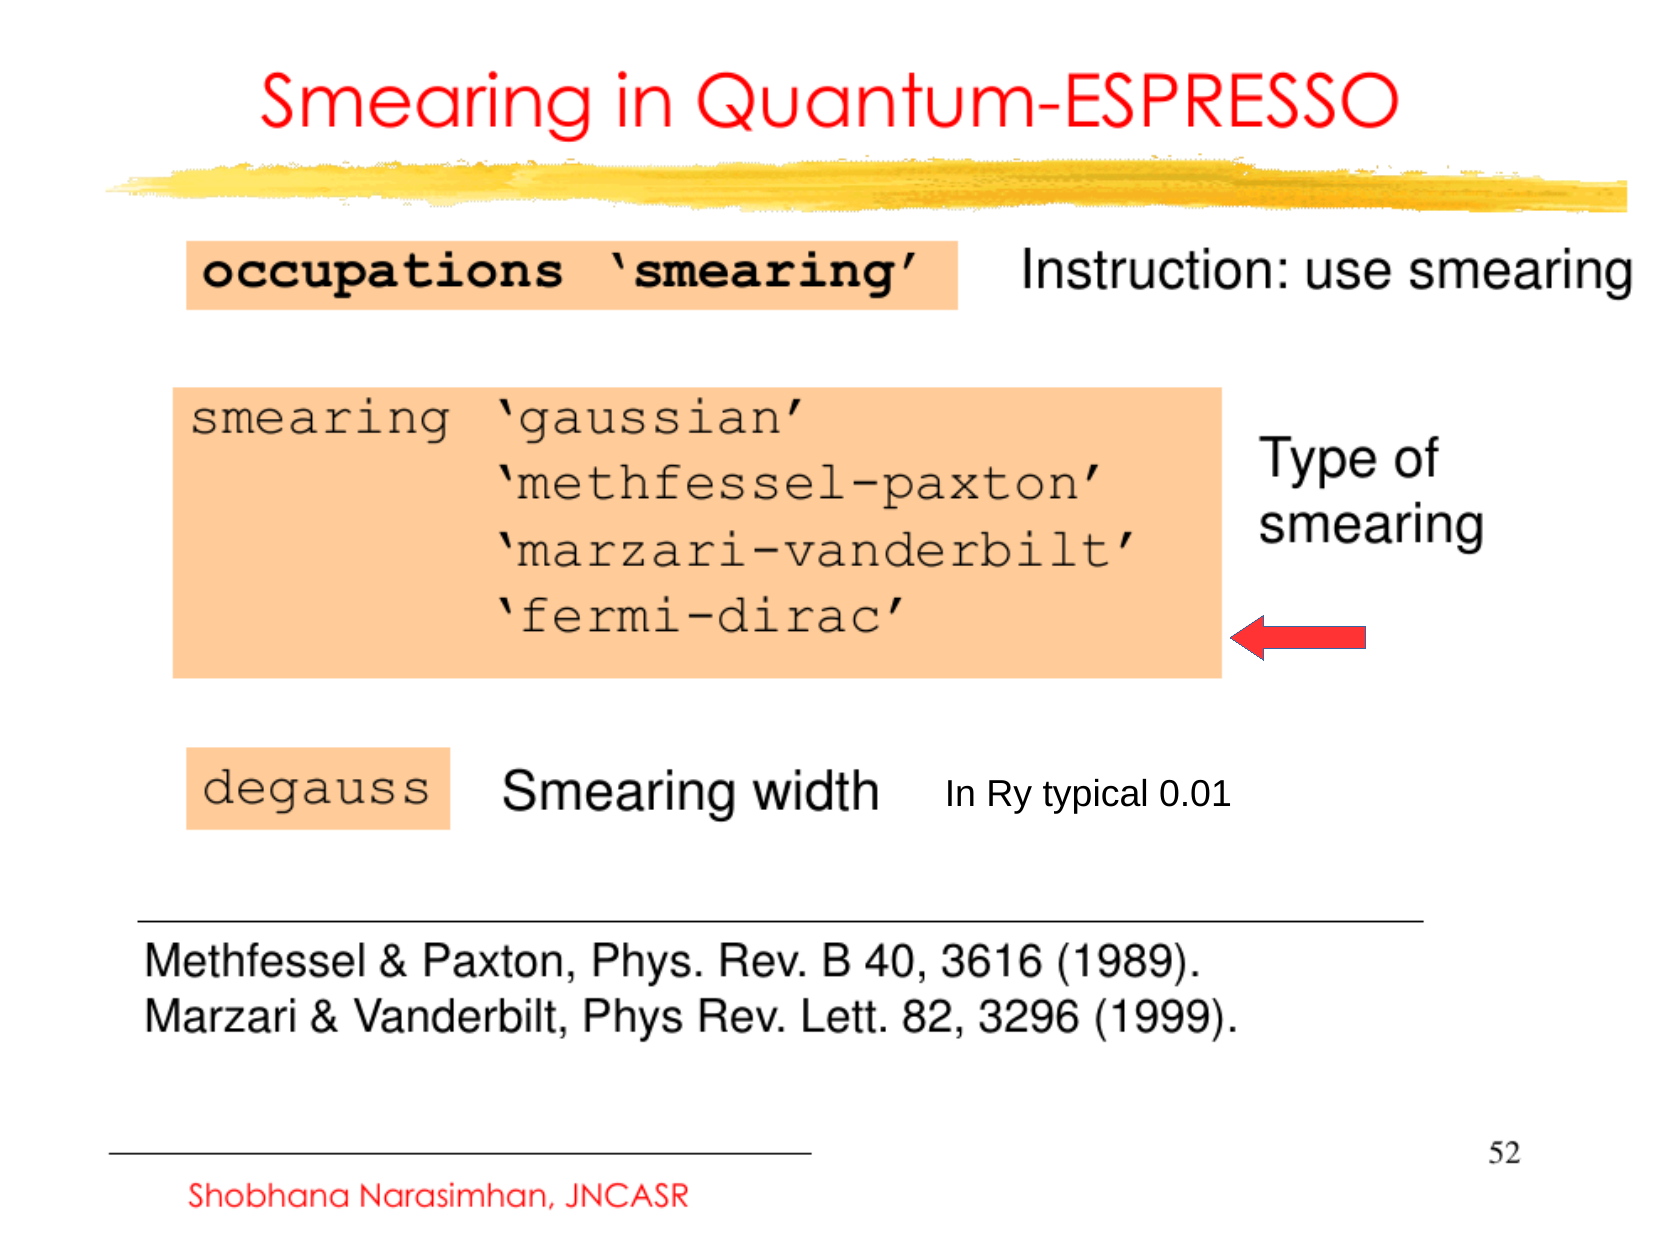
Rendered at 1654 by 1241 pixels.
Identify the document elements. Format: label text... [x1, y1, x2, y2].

picture [0, 0, 1651, 1234]
text_box In Ry typical 0.01 [930, 765, 1441, 822]
text_box [1230, 615, 1366, 661]
